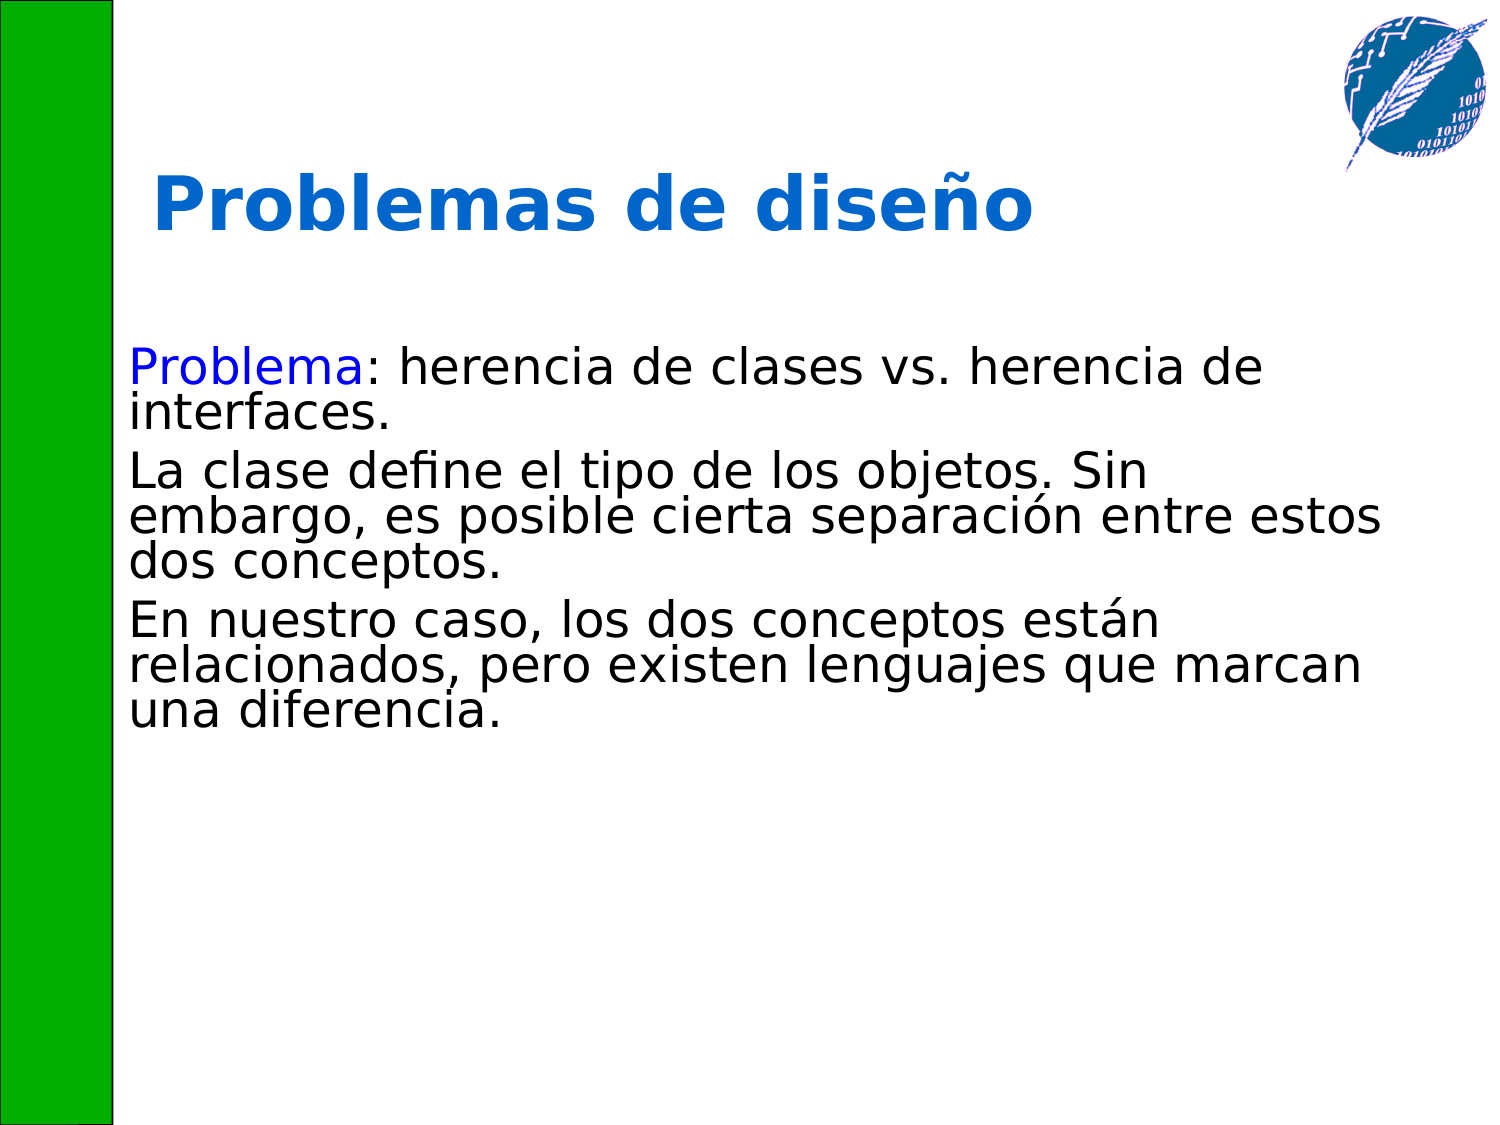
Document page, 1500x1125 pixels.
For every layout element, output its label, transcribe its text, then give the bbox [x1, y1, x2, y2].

picture [1417, 140, 1425, 149]
picture [1341, 15, 1488, 172]
list Problema: herencia de clases vs. herencia de interfaces. La clase define el tipo de los objetos. Sin embargo, es posible cierta separación entre estos dos conceptos. En nuestro caso, los dos conceptos están relacionados, pero existen lenguajes que marcan una diferencia. [128, 348, 1388, 1003]
title Problemas de diseño [136, 118, 1411, 307]
